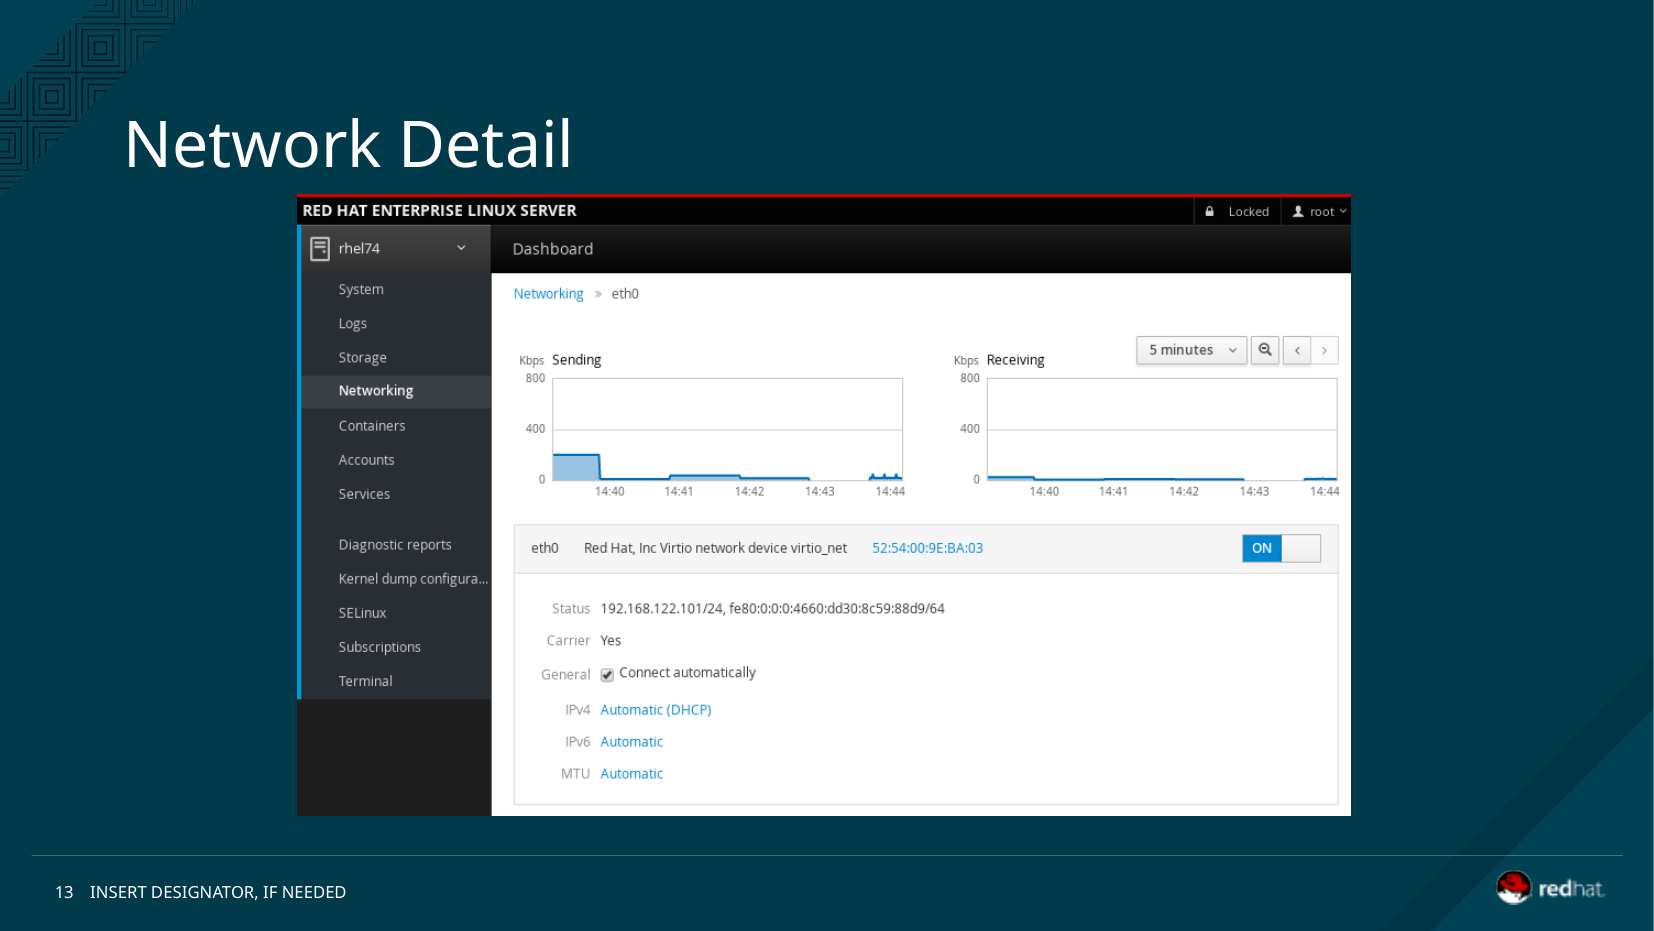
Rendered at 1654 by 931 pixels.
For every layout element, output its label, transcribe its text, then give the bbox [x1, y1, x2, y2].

picture [1540, 879, 1605, 897]
picture [70, 33, 74, 61]
picture [1497, 871, 1532, 904]
title Network Detail [124, 0, 1530, 187]
picture [298, 195, 1350, 815]
